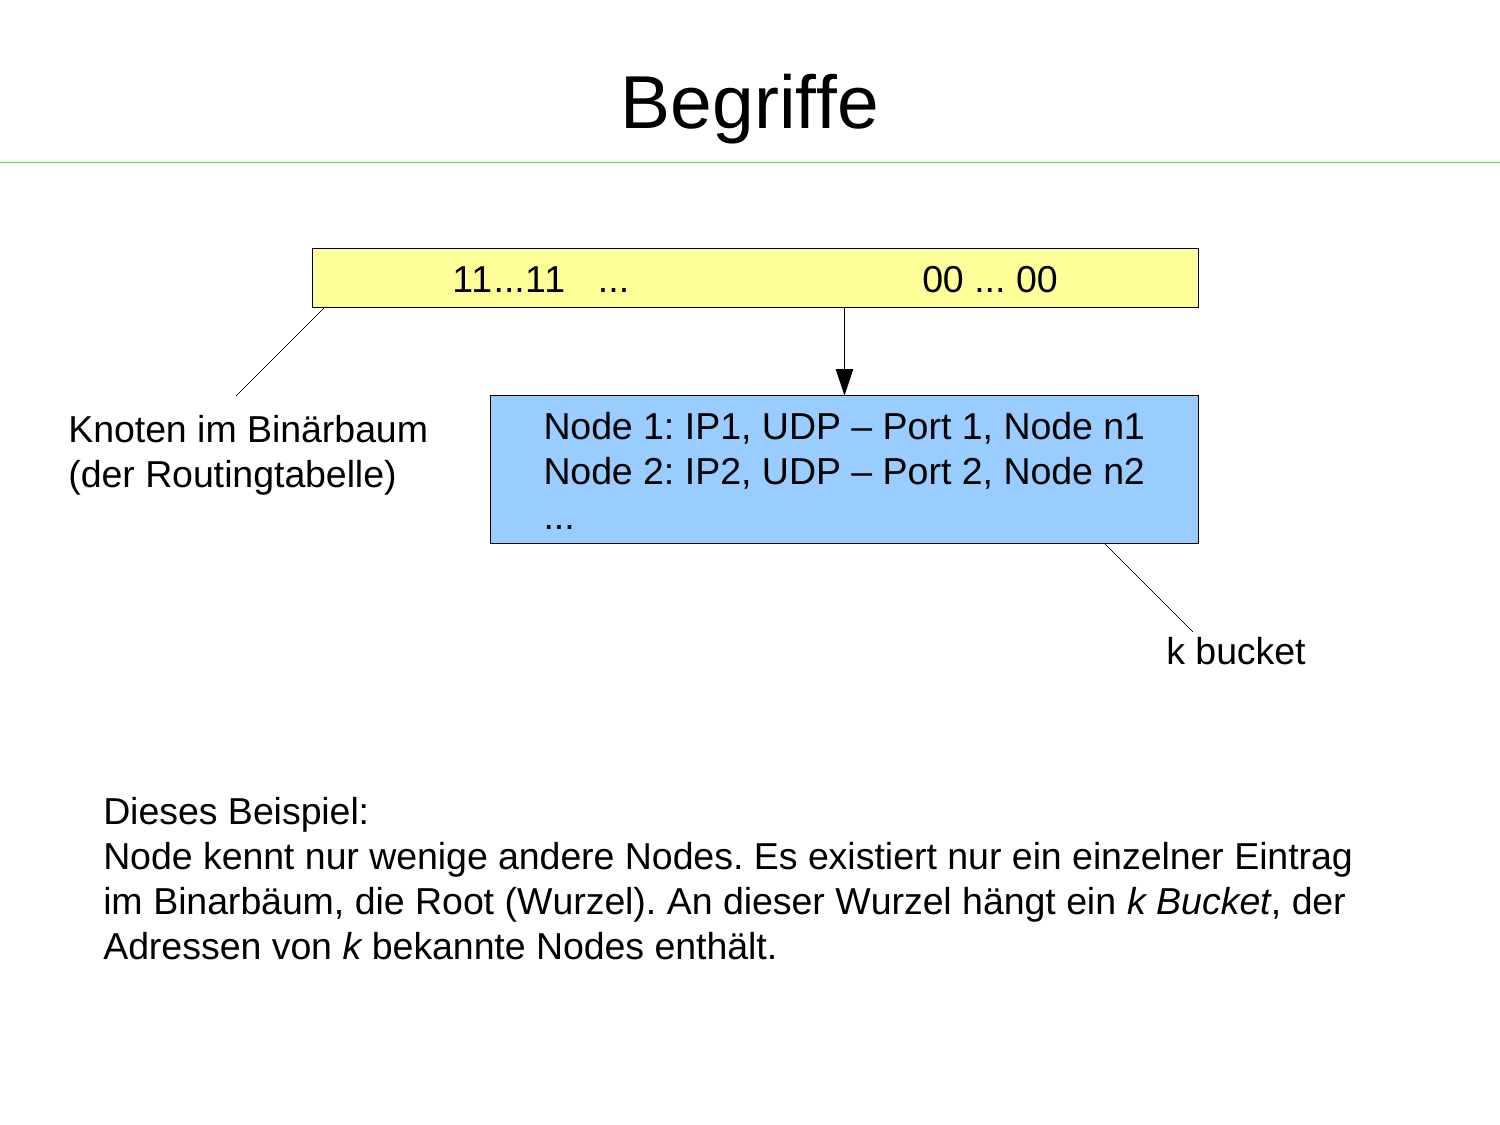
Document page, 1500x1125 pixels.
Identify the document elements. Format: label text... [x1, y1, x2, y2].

text_box Dieses Beispiel: Node kennt nur wenige andere Nodes. Es existiert nur ein einzelner Eintrag im Binarbäum, die Root (Wurzel). An dieser Wurzel hängt ein k Bucket, der Adressen von k bekannte Nodes enthält. [88, 779, 1372, 975]
text_box Node 1: IP1, UDP – Port 1, Node n1 Node 2: IP2, UDP – Port 2, Node n2 ... [490, 395, 1199, 544]
text_box k bucket [1151, 619, 1321, 680]
title Begriffe [75, 57, 1426, 148]
text_box Knoten im Binärbaum (der Routingtabelle) [53, 397, 443, 502]
text_box 11...11 ... 00 ... 00 [312, 248, 1199, 308]
